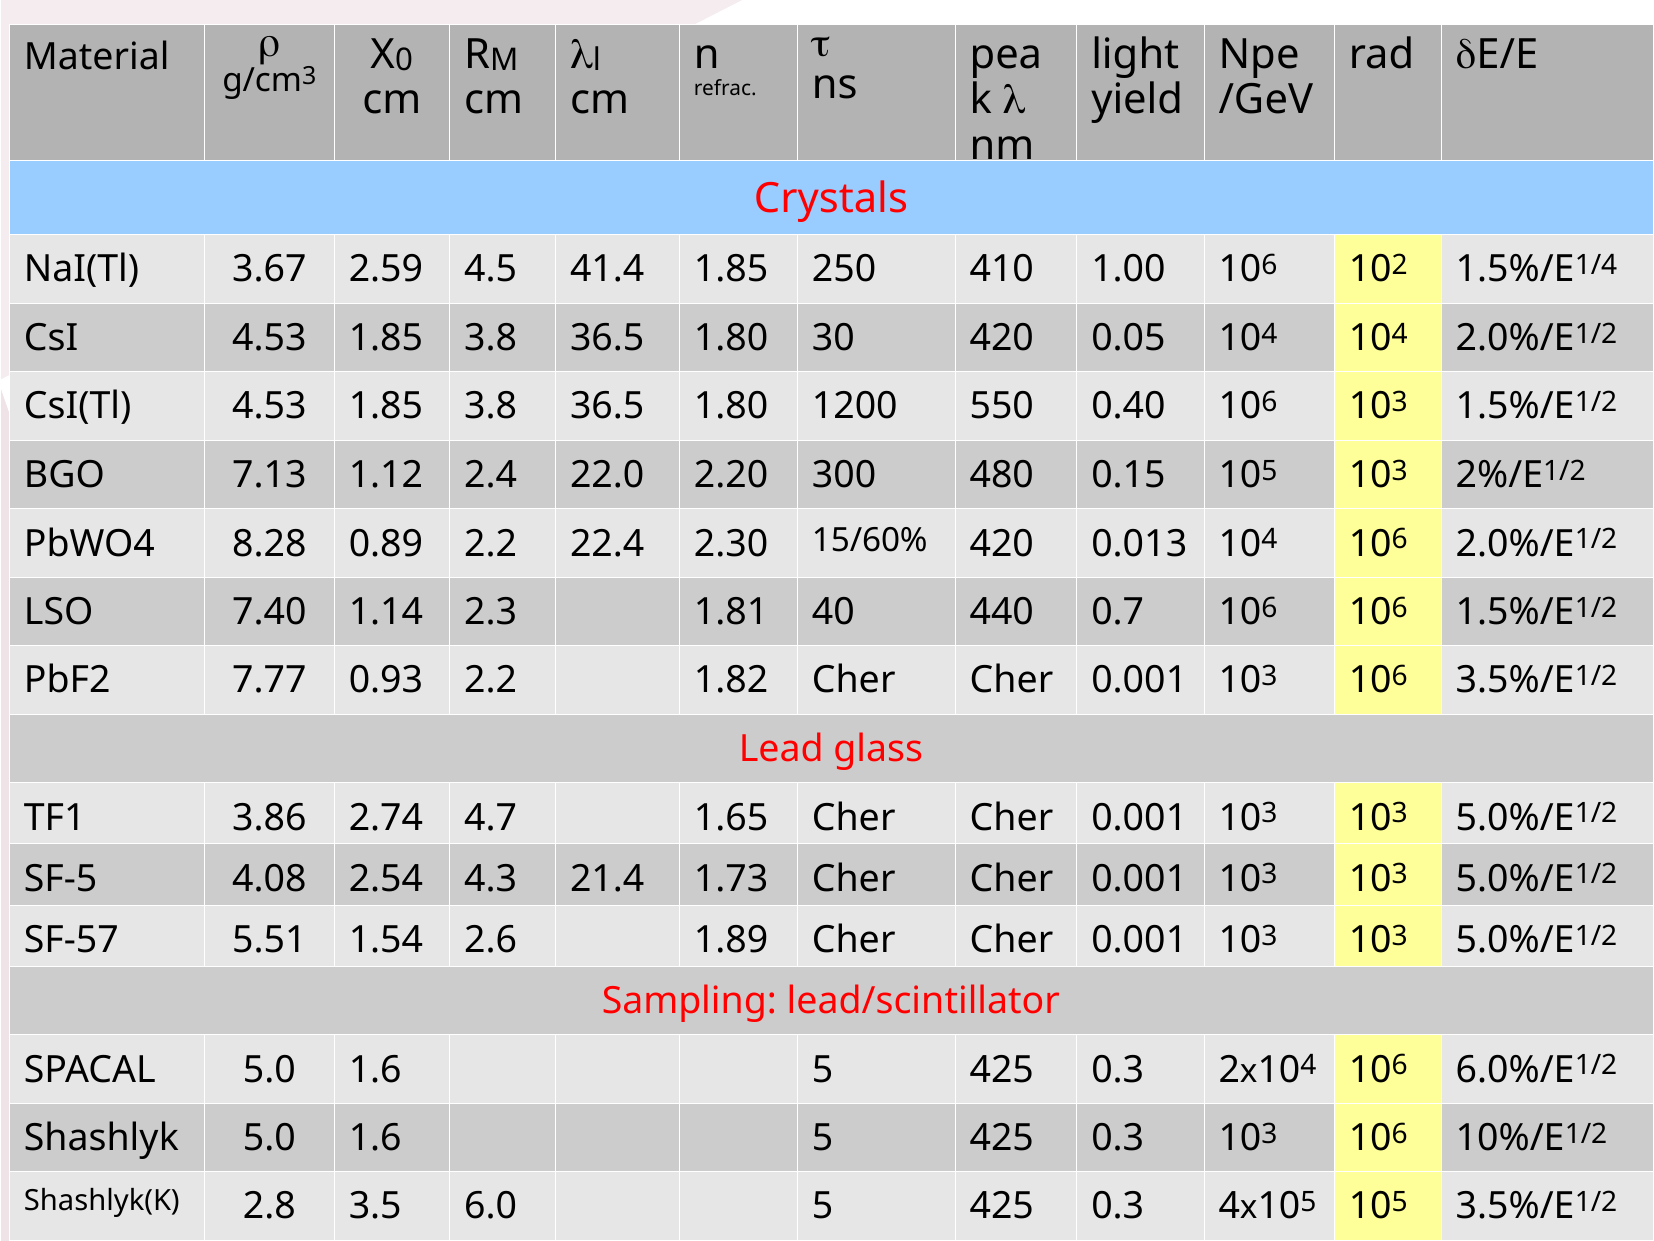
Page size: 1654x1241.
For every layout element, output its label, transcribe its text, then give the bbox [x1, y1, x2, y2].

table_cell 1.81 [680, 578, 797, 645]
table_cell 106 [1335, 578, 1441, 645]
table_cell 1.82 [680, 646, 797, 714]
table_cell 2.2 [450, 646, 555, 714]
table_cell 1.85 [335, 304, 449, 371]
table_cell 5 [798, 1104, 955, 1171]
table_cell 103 [1335, 372, 1441, 440]
table_cell [450, 1035, 555, 1103]
table_cell 3.67 [205, 235, 334, 303]
table_cell 8.28 [205, 509, 334, 577]
table_cell 4x105 [1205, 1172, 1334, 1240]
table_cell 2.4 [450, 441, 555, 508]
table_cell 2.20 [680, 441, 797, 508]
table_cell NaI(Tl) [10, 235, 204, 303]
table_cell 1.80 [680, 372, 797, 440]
table_cell Cher [956, 783, 1076, 843]
table_cell Cher [798, 646, 955, 714]
table_cell 2.0%/E1/2 [1442, 509, 1653, 577]
table_cell 5 [798, 1172, 955, 1240]
table_cell SF-57 [10, 906, 204, 966]
table_cell 106 [1335, 1104, 1441, 1171]
table_cell 103 [1205, 844, 1334, 905]
table_cell [680, 1035, 797, 1103]
table_cell 4.53 [205, 372, 334, 440]
table_cell 103 [1335, 906, 1441, 966]
table_cell 4.08 [205, 844, 334, 905]
table_cell 2.59 [335, 235, 449, 303]
table_cell 4.3 [450, 844, 555, 905]
table_cell 410 [956, 235, 1076, 303]
table_cell 22.4 [556, 509, 679, 577]
table_cell 7.13 [205, 441, 334, 508]
table_cell 6.0 [450, 1172, 555, 1240]
table_cell 2.2 [450, 509, 555, 577]
table_header Material [10, 25, 204, 160]
table_cell Crystals [10, 161, 1653, 234]
table_cell 5.0 [205, 1035, 334, 1103]
table_cell CsI(Tl) [10, 372, 204, 440]
table_cell 15/60% [798, 509, 955, 577]
table_header rad [1335, 25, 1441, 160]
table_cell TF1 [10, 783, 204, 843]
table_cell 6.0%/E1/2 [1442, 1035, 1653, 1103]
table_cell 2.54 [335, 844, 449, 905]
table_cell [680, 1104, 797, 1171]
table_cell Shashlyk [10, 1104, 204, 1171]
table_cell 4.53 [205, 304, 334, 371]
table_cell 41.4 [556, 235, 679, 303]
table_cell 7.77 [205, 646, 334, 714]
table_cell PbF2 [10, 646, 204, 714]
table_cell 0.3 [1077, 1172, 1204, 1240]
table_cell 0.001 [1077, 646, 1204, 714]
table_cell 4.7 [450, 783, 555, 843]
table_cell 36.5 [556, 304, 679, 371]
table_cell 103 [1205, 906, 1334, 966]
table_cell 0.7 [1077, 578, 1204, 645]
table_cell 106 [1205, 372, 1334, 440]
table_cell 3.8 [450, 304, 555, 371]
table_header RM cm [450, 25, 555, 160]
table_cell SPACAL [10, 1035, 204, 1103]
table_cell 1.80 [680, 304, 797, 371]
table_cell 106 [1335, 646, 1441, 714]
table_cell 106 [1335, 509, 1441, 577]
table_cell 5.51 [205, 906, 334, 966]
table_cell 22.0 [556, 441, 679, 508]
table_cell 103 [1205, 783, 1334, 843]
table_cell 1.00 [1077, 235, 1204, 303]
table_cell 480 [956, 441, 1076, 508]
table_cell 1.85 [335, 372, 449, 440]
table_header peak l nm [956, 25, 1076, 160]
table_cell 1.12 [335, 441, 449, 508]
table_cell 0.15 [1077, 441, 1204, 508]
table_cell 102 [1335, 235, 1441, 303]
table_cell CsI [10, 304, 204, 371]
table_cell 0.001 [1077, 783, 1204, 843]
table_cell 1.85 [680, 235, 797, 303]
table_cell 40 [798, 578, 955, 645]
table_cell Cher [956, 906, 1076, 966]
table_cell 106 [1205, 578, 1334, 645]
table_cell 2.6 [450, 906, 555, 966]
table_cell 0.001 [1077, 906, 1204, 966]
table_cell PbWO4 [10, 509, 204, 577]
table_cell 1.65 [680, 783, 797, 843]
table_cell 0.3 [1077, 1035, 1204, 1103]
table_cell 2.74 [335, 783, 449, 843]
table_cell 104 [1335, 304, 1441, 371]
table_cell 1.6 [335, 1104, 449, 1171]
table_cell Lead glass [10, 715, 1653, 782]
table_cell 103 [1205, 1104, 1334, 1171]
table_cell 5.0%/E1/2 [1442, 783, 1653, 843]
table_cell 420 [956, 509, 1076, 577]
table_cell 3.5%/E1/2 [1442, 1172, 1653, 1240]
table_cell 0.05 [1077, 304, 1204, 371]
table_cell 103 [1335, 844, 1441, 905]
table_cell [556, 578, 679, 645]
table_cell 0.93 [335, 646, 449, 714]
table_cell 440 [956, 578, 1076, 645]
table_cell 1.54 [335, 906, 449, 966]
table_cell 2%/E1/2 [1442, 441, 1653, 508]
table_cell 103 [1335, 783, 1441, 843]
table_cell 3.5%/E1/2 [1442, 646, 1653, 714]
table_cell 5.0%/E1/2 [1442, 906, 1653, 966]
table_cell 0.3 [1077, 1104, 1204, 1171]
table_header ll cm [556, 25, 679, 160]
table_cell 105 [1205, 441, 1334, 508]
table_cell 425 [956, 1104, 1076, 1171]
table_header Npe /GeV [1205, 25, 1334, 160]
table_cell Cher [798, 906, 955, 966]
table_cell Shashlyk(K) [10, 1172, 204, 1240]
table_cell [450, 1104, 555, 1171]
table_cell [556, 1172, 679, 1240]
table_cell 3.8 [450, 372, 555, 440]
table_cell 0.40 [1077, 372, 1204, 440]
table_cell 4.5 [450, 235, 555, 303]
table_cell Cher [798, 783, 955, 843]
table_cell 2.8 [205, 1172, 334, 1240]
table_cell 36.5 [556, 372, 679, 440]
table_cell 3.86 [205, 783, 334, 843]
table_cell 1.14 [335, 578, 449, 645]
table_cell [556, 1104, 679, 1171]
table_cell SF-5 [10, 844, 204, 905]
table_cell 2.0%/E1/2 [1442, 304, 1653, 371]
table_cell 105 [1335, 1172, 1441, 1240]
table_cell 103 [1205, 646, 1334, 714]
table_header n refrac. [680, 25, 797, 160]
table_cell 420 [956, 304, 1076, 371]
table_cell 425 [956, 1172, 1076, 1240]
table_cell [556, 783, 679, 843]
table_cell 0.89 [335, 509, 449, 577]
table_cell 5.0 [205, 1104, 334, 1171]
table_header dE/E [1442, 25, 1653, 160]
table_header t ns [798, 25, 955, 160]
table_cell 2.30 [680, 509, 797, 577]
table_cell LSO [10, 578, 204, 645]
table_cell 106 [1205, 235, 1334, 303]
table_cell [680, 1172, 797, 1240]
table_cell 3.5 [335, 1172, 449, 1240]
table_cell 104 [1205, 304, 1334, 371]
table_cell 0.001 [1077, 844, 1204, 905]
table_cell 5 [798, 1035, 955, 1103]
table_cell Cher [956, 646, 1076, 714]
table_cell 5.0%/E1/2 [1442, 844, 1653, 905]
table_cell 1.89 [680, 906, 797, 966]
table_cell 300 [798, 441, 955, 508]
table_cell BGO [10, 441, 204, 508]
table_header r g/cm3 [205, 25, 334, 160]
table_cell 1.6 [335, 1035, 449, 1103]
table_cell Sampling: lead/scintillator [10, 967, 1653, 1034]
table_cell 2x104 [1205, 1035, 1334, 1103]
table_cell 103 [1335, 441, 1441, 508]
table_cell [556, 1035, 679, 1103]
table_cell 1.5%/E1/4 [1442, 235, 1653, 303]
table_header X0 cm [335, 25, 449, 160]
table_cell 0.013 [1077, 509, 1204, 577]
table_cell [556, 646, 679, 714]
table_cell [556, 906, 679, 966]
table_cell 7.40 [205, 578, 334, 645]
table_cell 1200 [798, 372, 955, 440]
table_cell 425 [956, 1035, 1076, 1103]
table_cell 1.5%/E1/2 [1442, 372, 1653, 440]
table_cell 104 [1205, 509, 1334, 577]
table_cell 2.3 [450, 578, 555, 645]
table_header light yield [1077, 25, 1204, 160]
table_cell 30 [798, 304, 955, 371]
table_cell 1.73 [680, 844, 797, 905]
table_cell Cher [956, 844, 1076, 905]
table_cell 550 [956, 372, 1076, 440]
table_cell 10%/E1/2 [1442, 1104, 1653, 1171]
table_cell Cher [798, 844, 955, 905]
table_cell 21.4 [556, 844, 679, 905]
table_cell 106 [1335, 1035, 1441, 1103]
table_cell 250 [798, 235, 955, 303]
table_cell 1.5%/E1/2 [1442, 578, 1653, 645]
